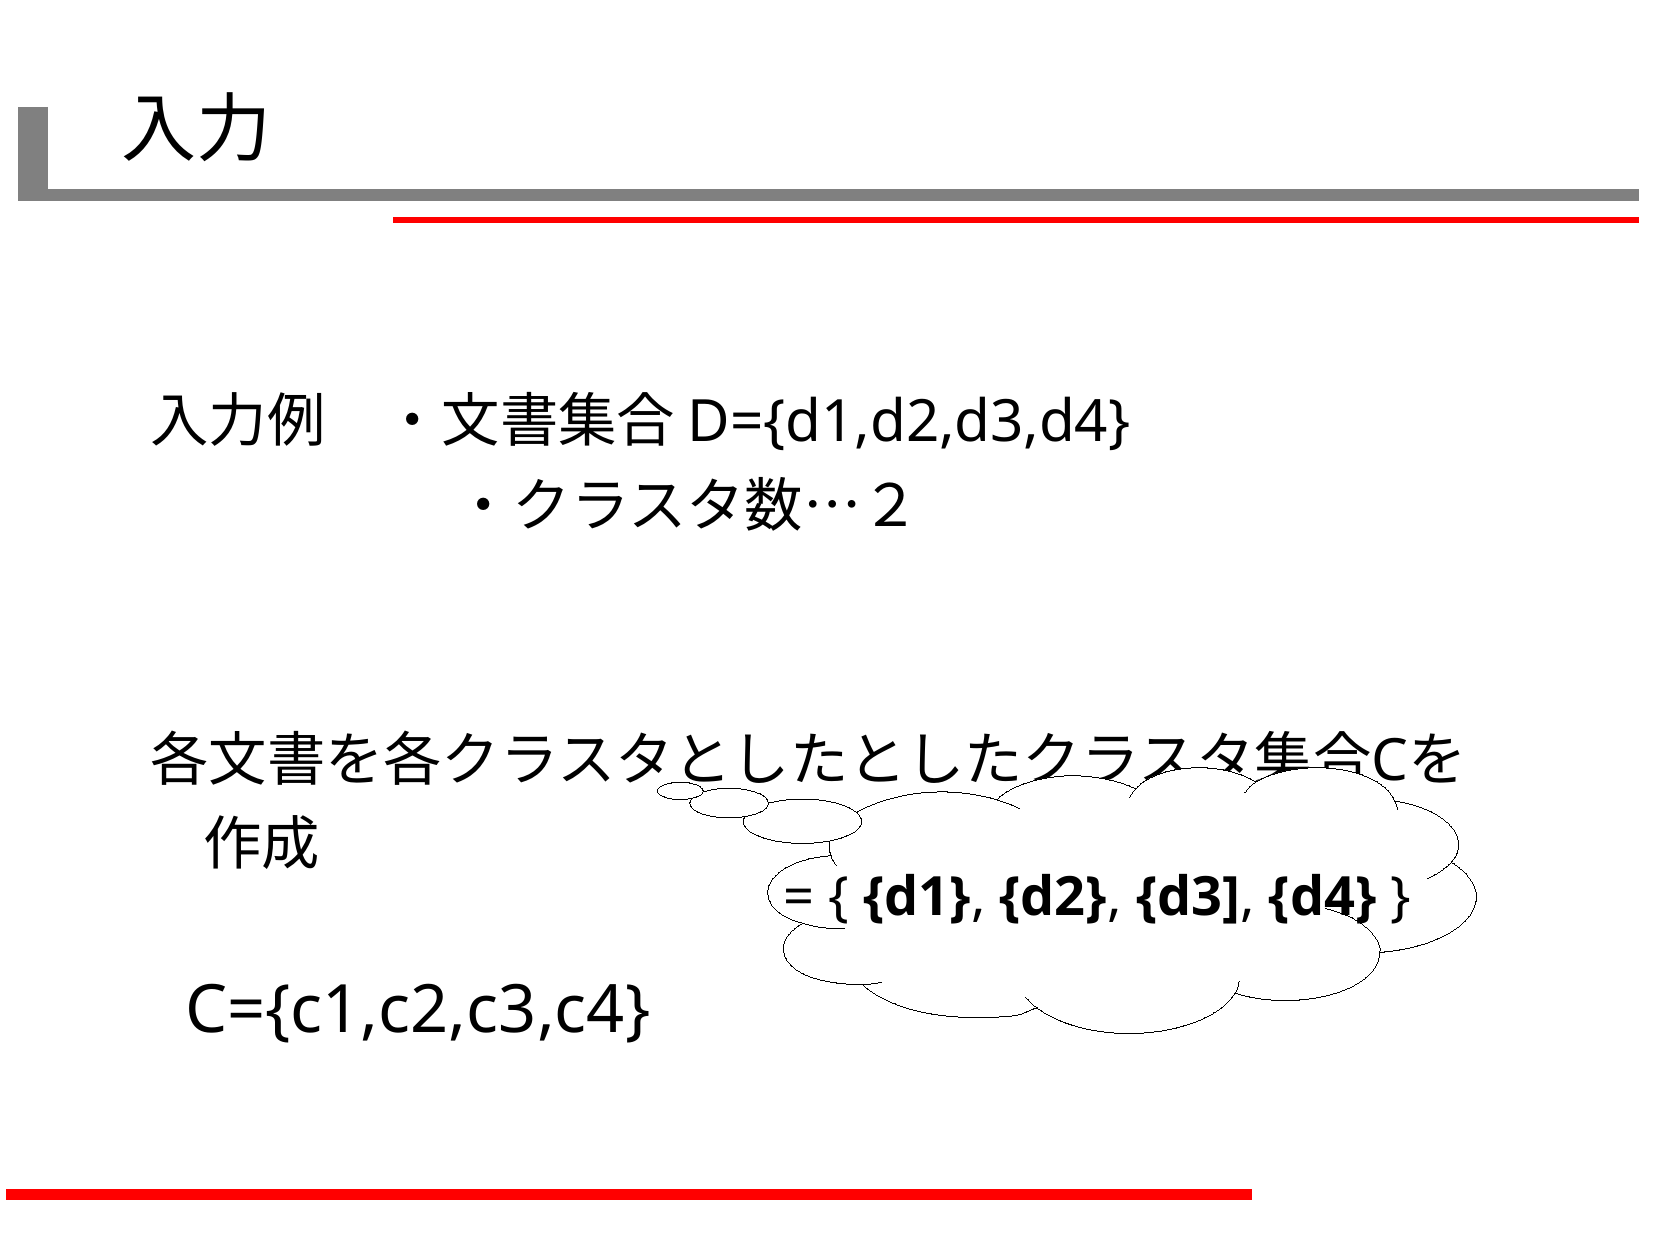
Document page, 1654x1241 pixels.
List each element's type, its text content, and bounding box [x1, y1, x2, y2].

title 入力 [121, 18, 1534, 226]
text_box 入力例 ・文書集合 D={d1,d2,d3,d4} ・クラスタ数…２ 各文書を各クラスタとしたとしたクラスタ集合Cを作成 C={c1,c2,c3,c4} [118, 366, 1536, 916]
text_box = { {d1}, {d2}, {d3], {d4} } [657, 767, 1477, 1034]
